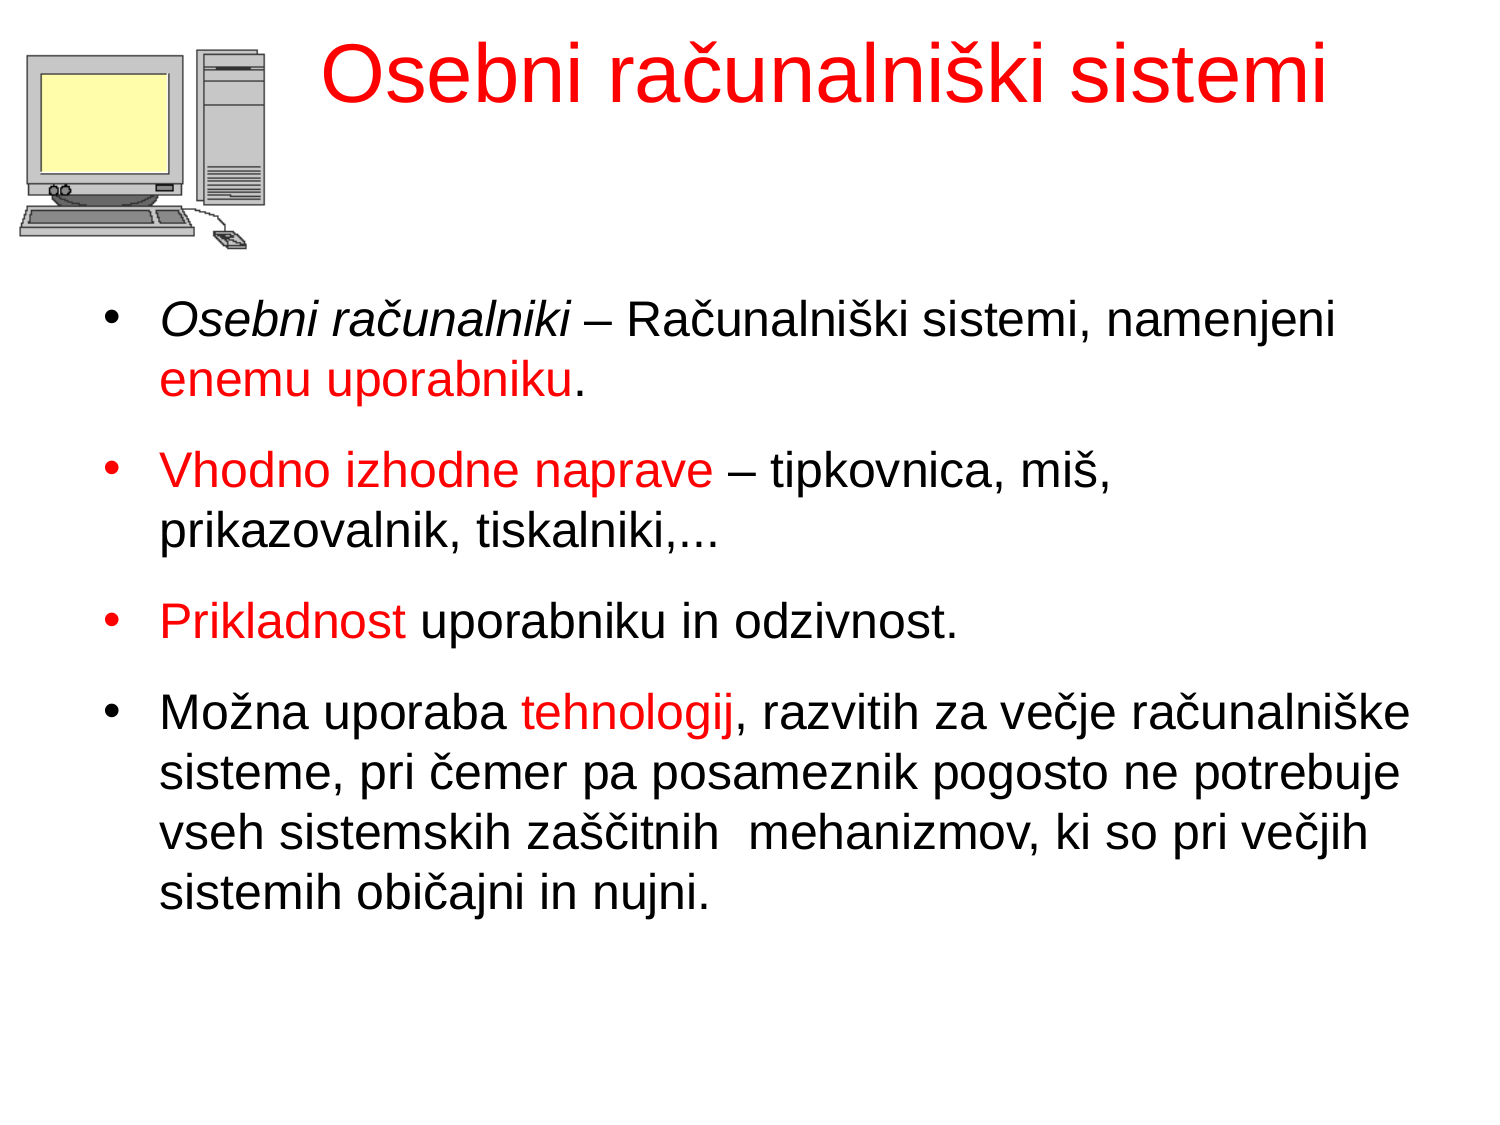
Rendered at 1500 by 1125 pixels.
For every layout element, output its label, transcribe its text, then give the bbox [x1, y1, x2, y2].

title Osebni računalniški sistemi [303, 0, 1500, 138]
list Osebni računalniki – Računalniški sistemi, namenjeni enemu uporabniku. Vhodno izhodne naprave – tipkovnica, miš, prikazovalnik, tiskalniki,... Prikladnost uporabniku in odzivnost. Možna uporaba tehnologij, razvitih za večje računalniške sisteme, pri čemer pa posameznik pogosto ne potrebuje vseh sistemskih zaščitnih mehanizmov, ki so pri večjih sistemih običajni in nujni. [88, 278, 1439, 1022]
picture [0, 0, 303, 262]
